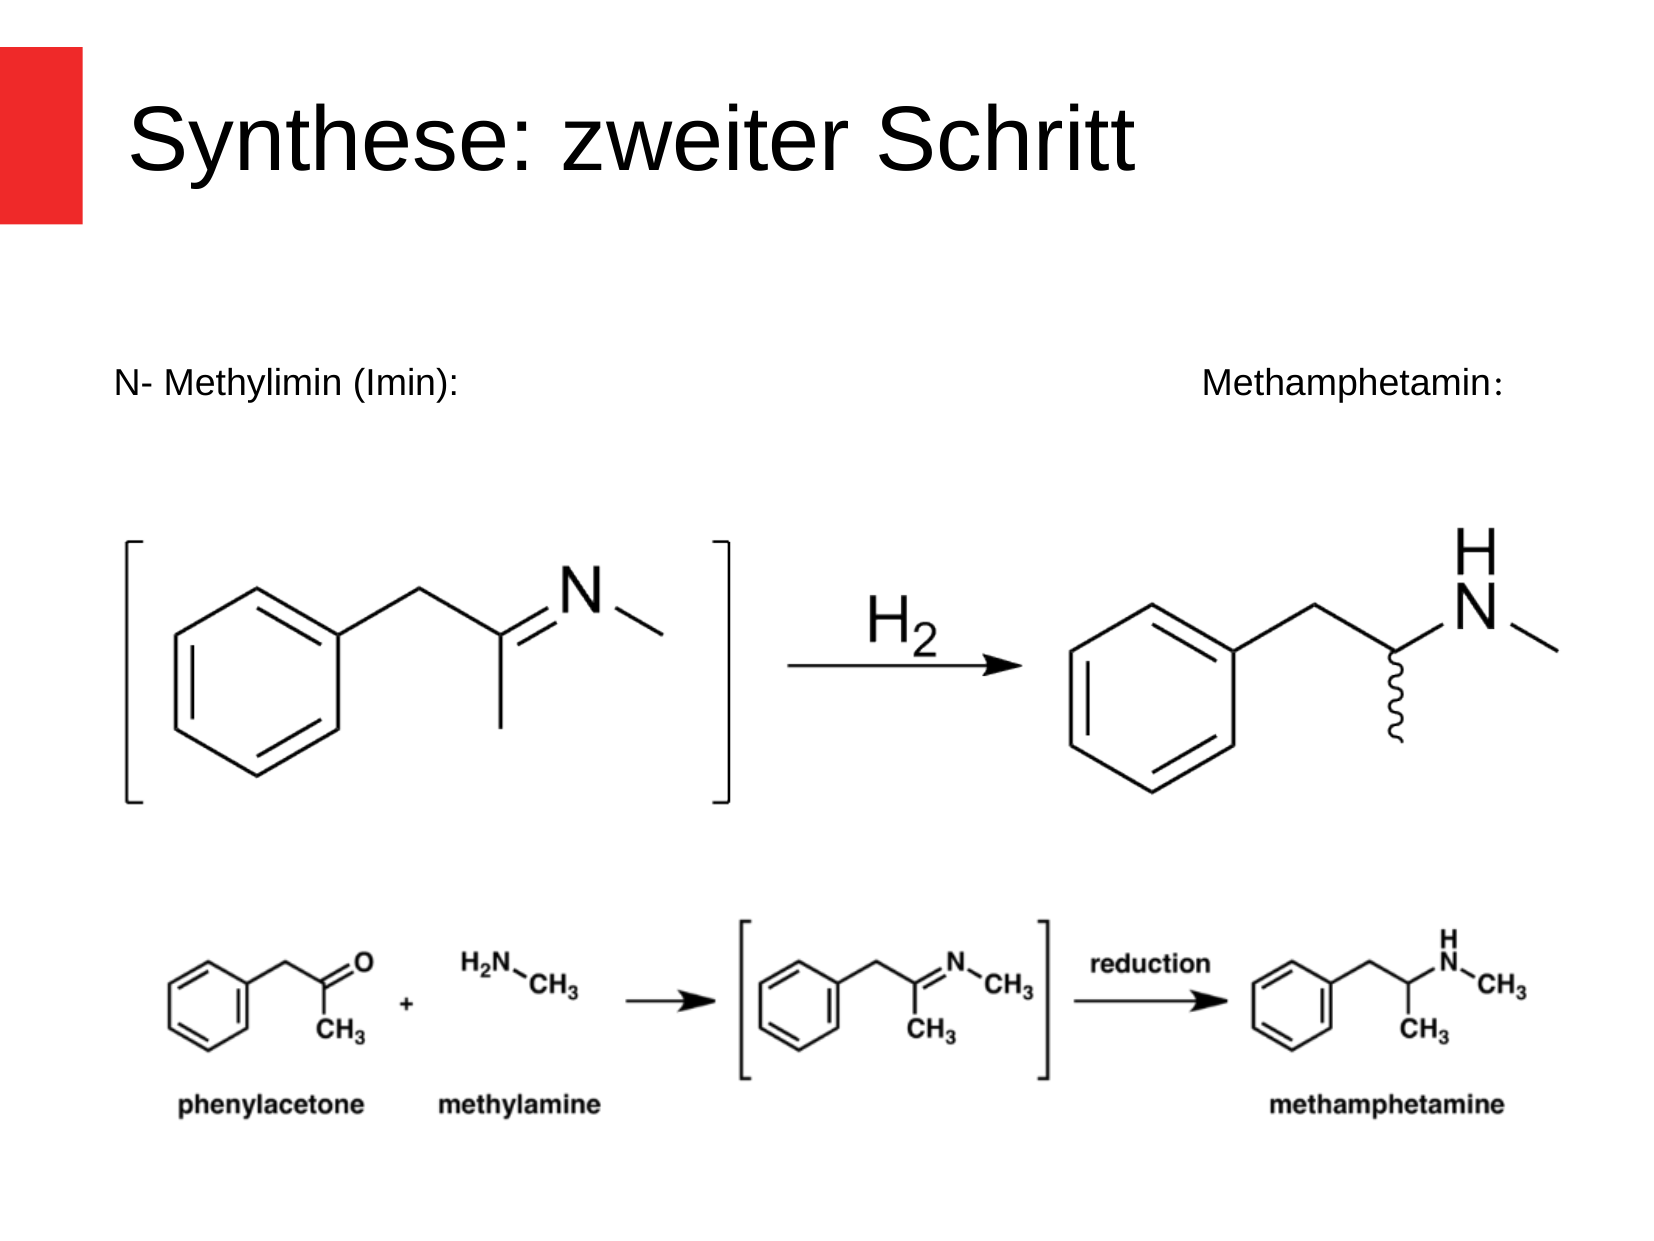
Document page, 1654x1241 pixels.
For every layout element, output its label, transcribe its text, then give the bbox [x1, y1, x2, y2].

picture [112, 509, 1573, 819]
text_box Synthese: zweiter Schritt [112, 70, 1300, 306]
text_box N- Methylimin (Imin): Methamphetamin: [98, 350, 1519, 412]
picture [165, 917, 1530, 1121]
